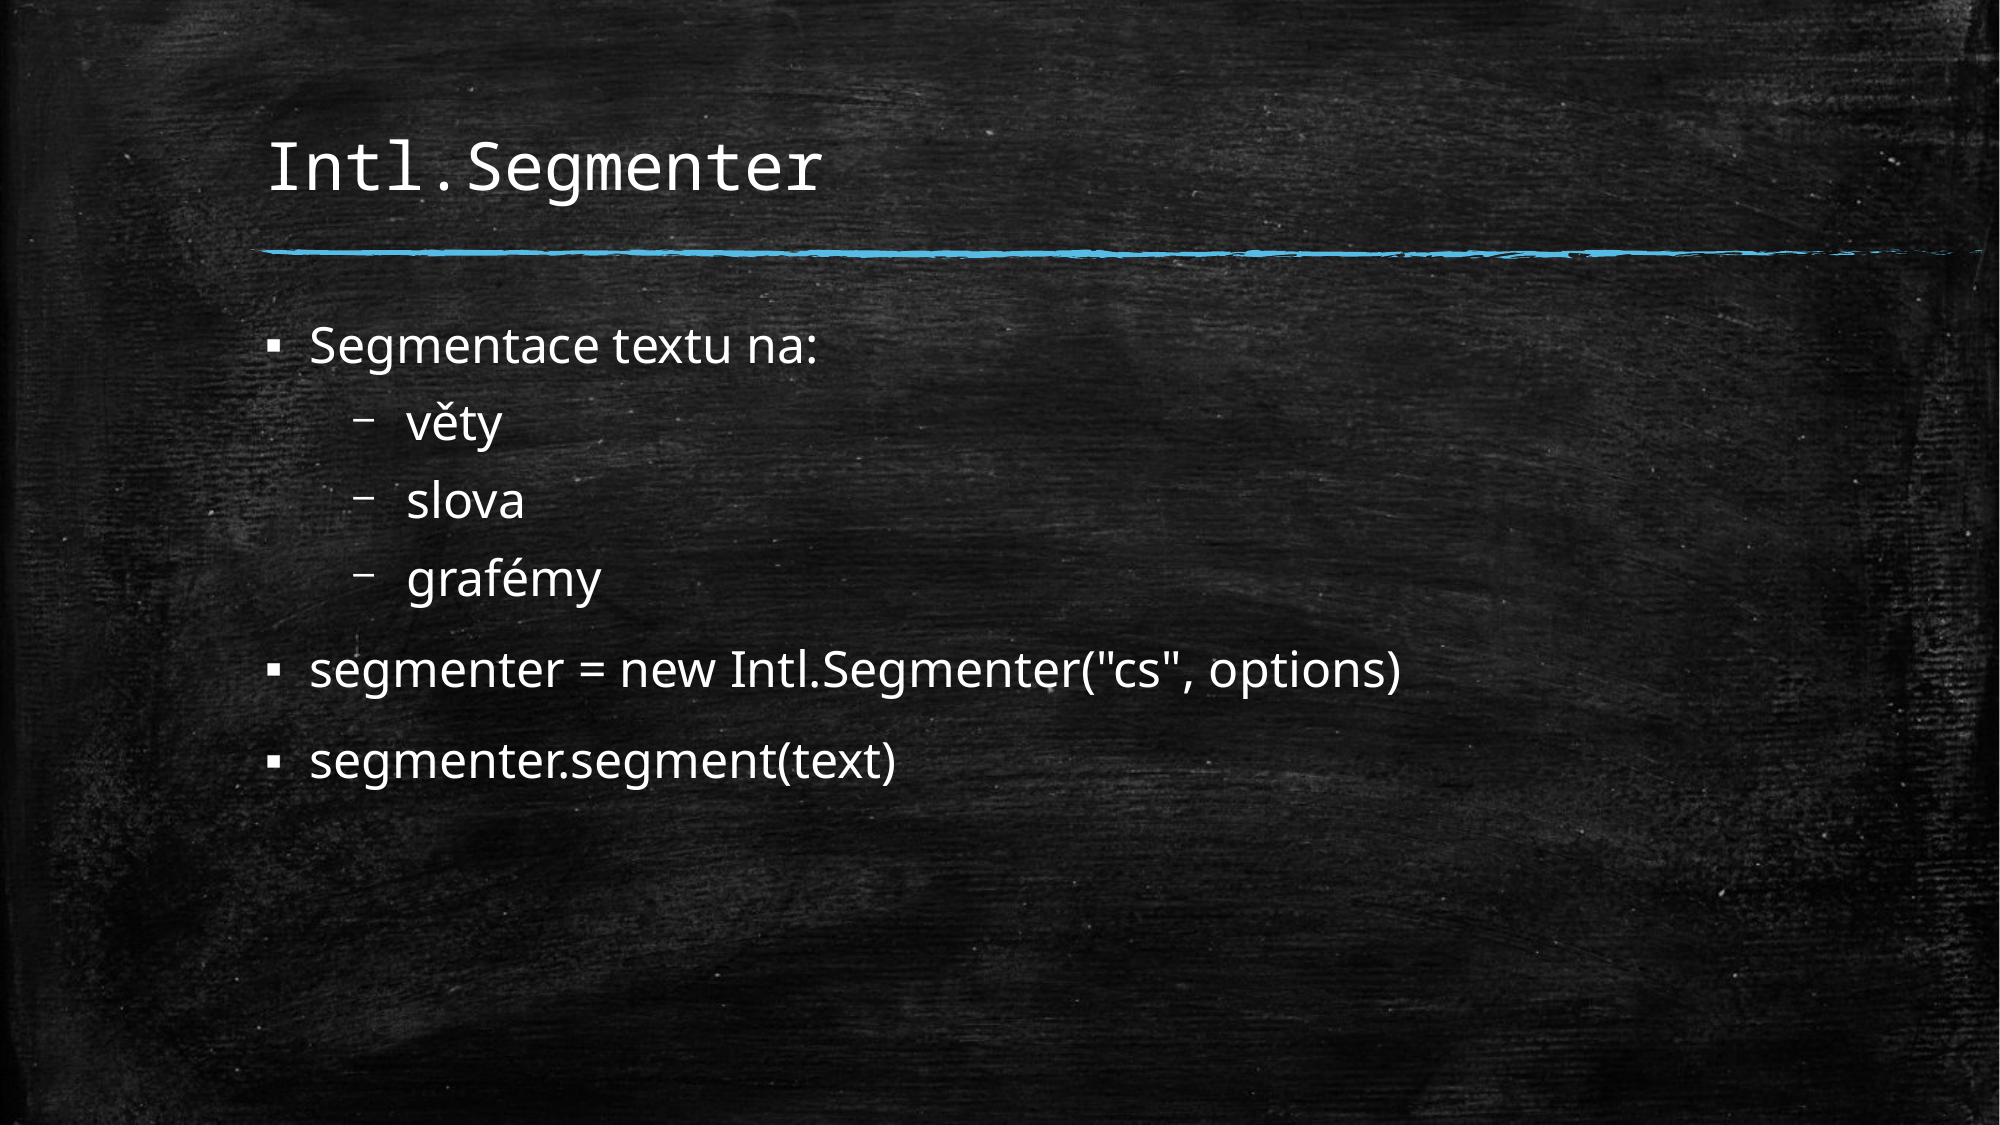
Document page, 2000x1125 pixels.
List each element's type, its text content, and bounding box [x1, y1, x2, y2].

picture [0, 0, 2000, 1125]
title Intl.Segmenter [249, 45, 1750, 213]
list Segmentace textu na: věty slova grafémy segmenter = new Intl.Segmenter("cs", options) segmenter.segment(text) [249, 312, 1750, 1013]
